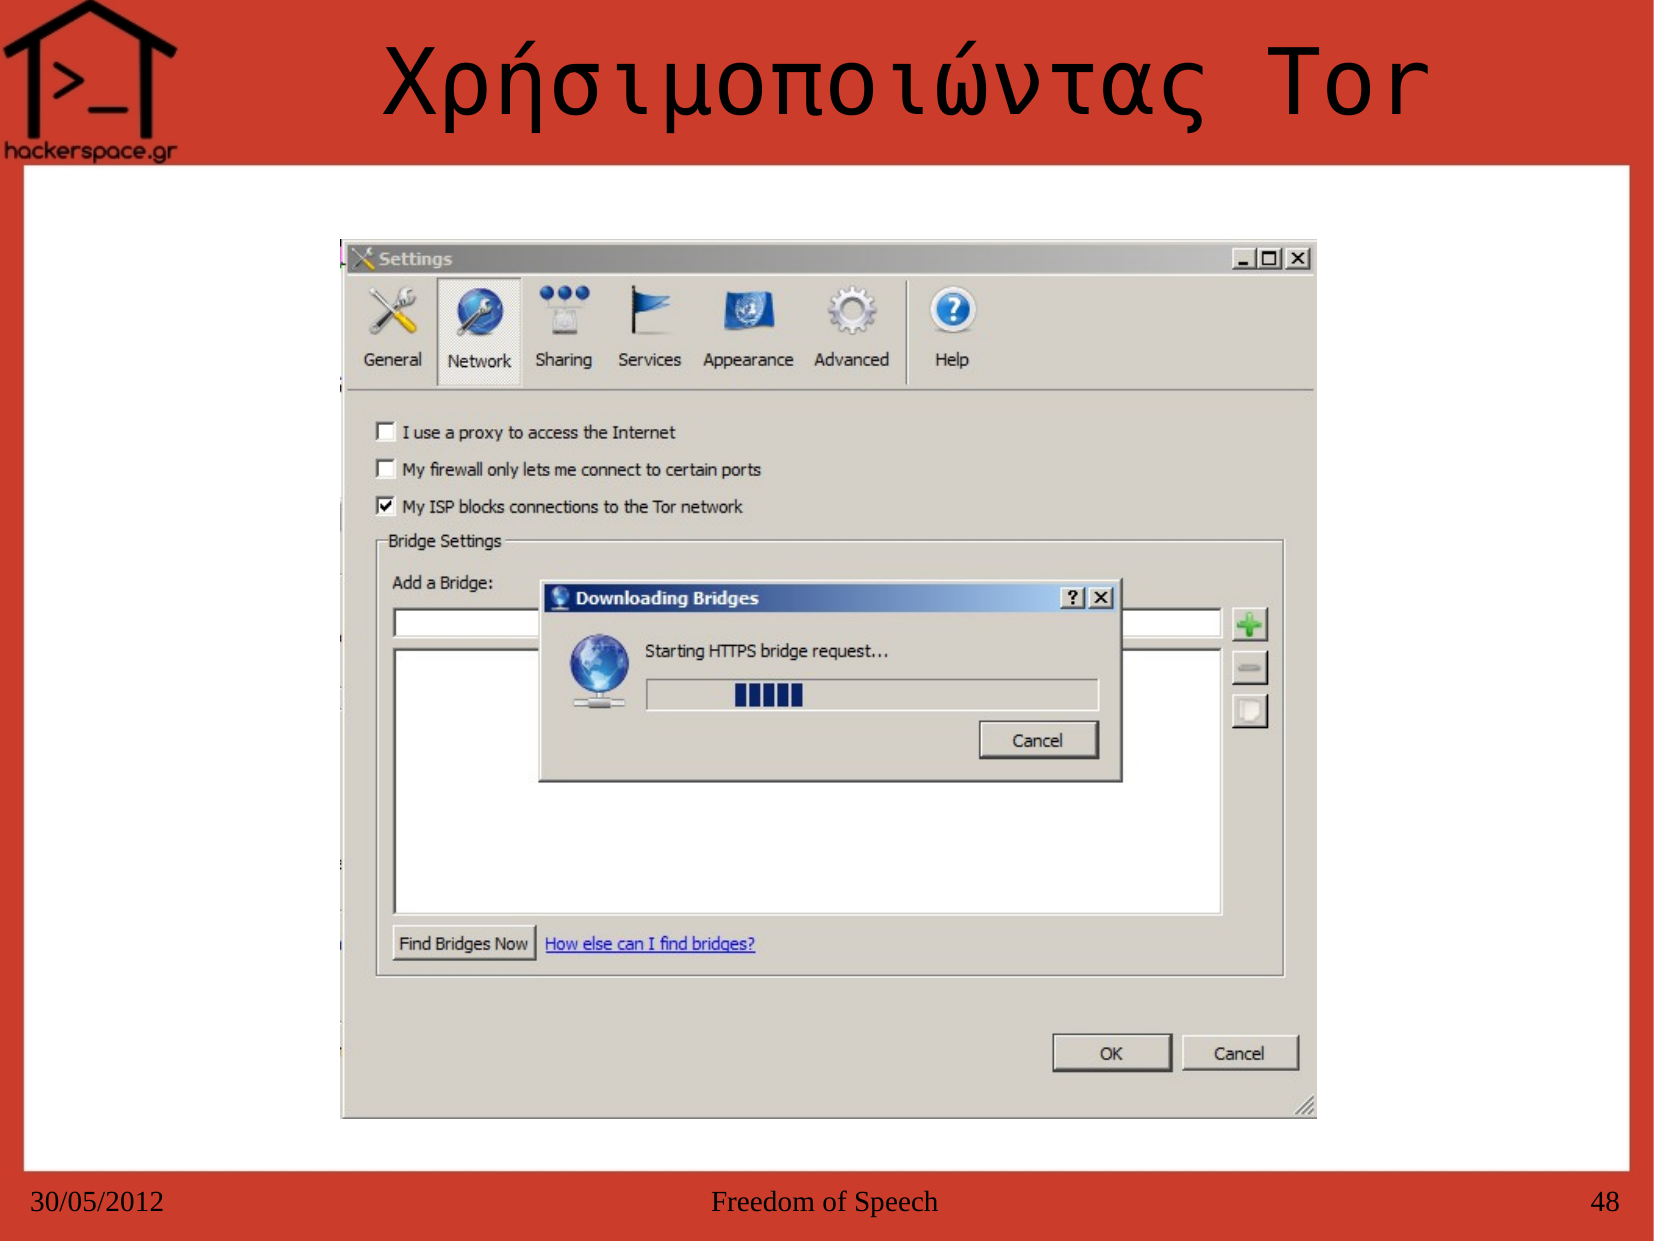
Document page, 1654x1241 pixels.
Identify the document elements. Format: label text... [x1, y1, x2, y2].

picture [0, 0, 1654, 1241]
title Χρήσιμοποιώντας Tor [195, 15, 1621, 151]
